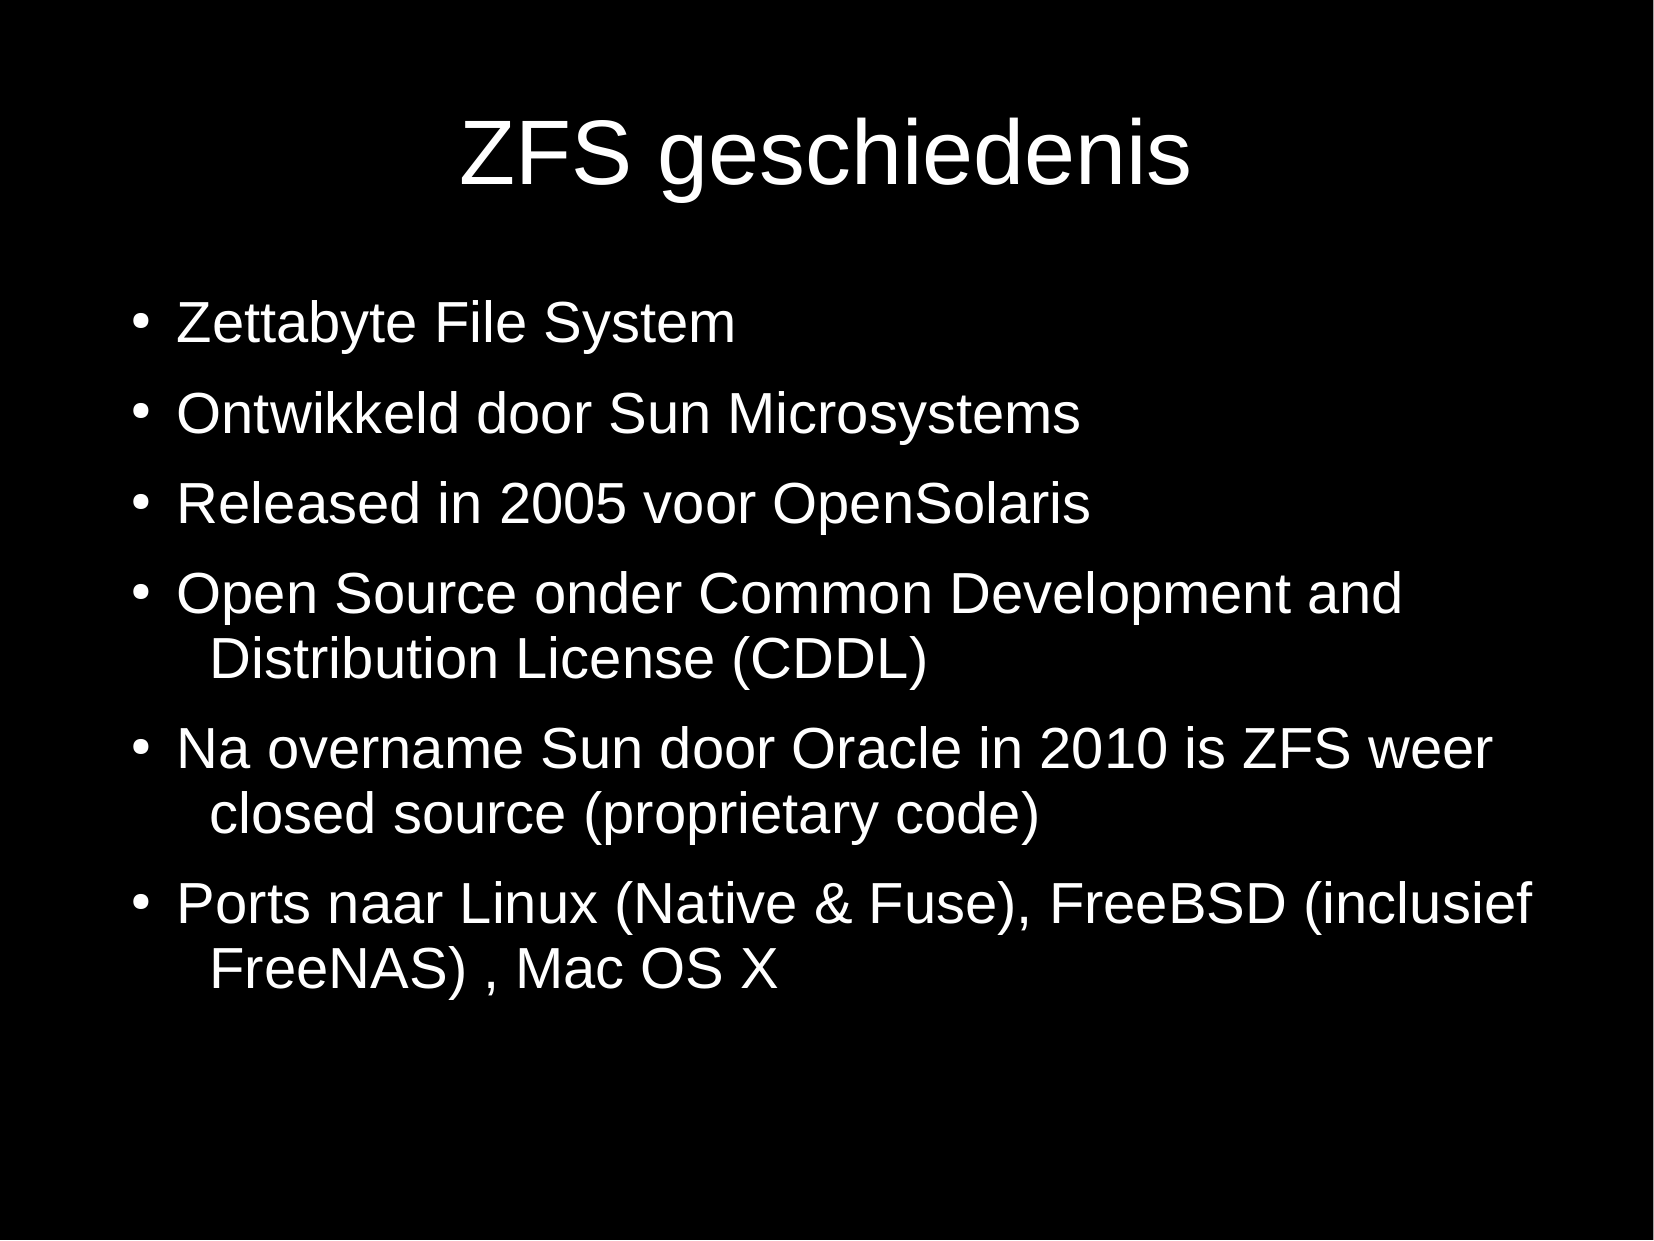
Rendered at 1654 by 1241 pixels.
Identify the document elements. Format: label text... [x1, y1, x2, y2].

list Zettabyte File System Ontwikkeld door Sun Microsystems Released in 2005 voor OpenSolaris Open Source onder Common Development and Distribution License (CDDL) Na overname Sun door Oracle in 2010 is ZFS weer closed source (proprietary code) Ports naar Linux (Native & Fuse), FreeBSD (inclusief FreeNAS) , Mac OS X [82, 290, 1571, 1010]
title ZFS geschiedenis [82, 49, 1571, 257]
